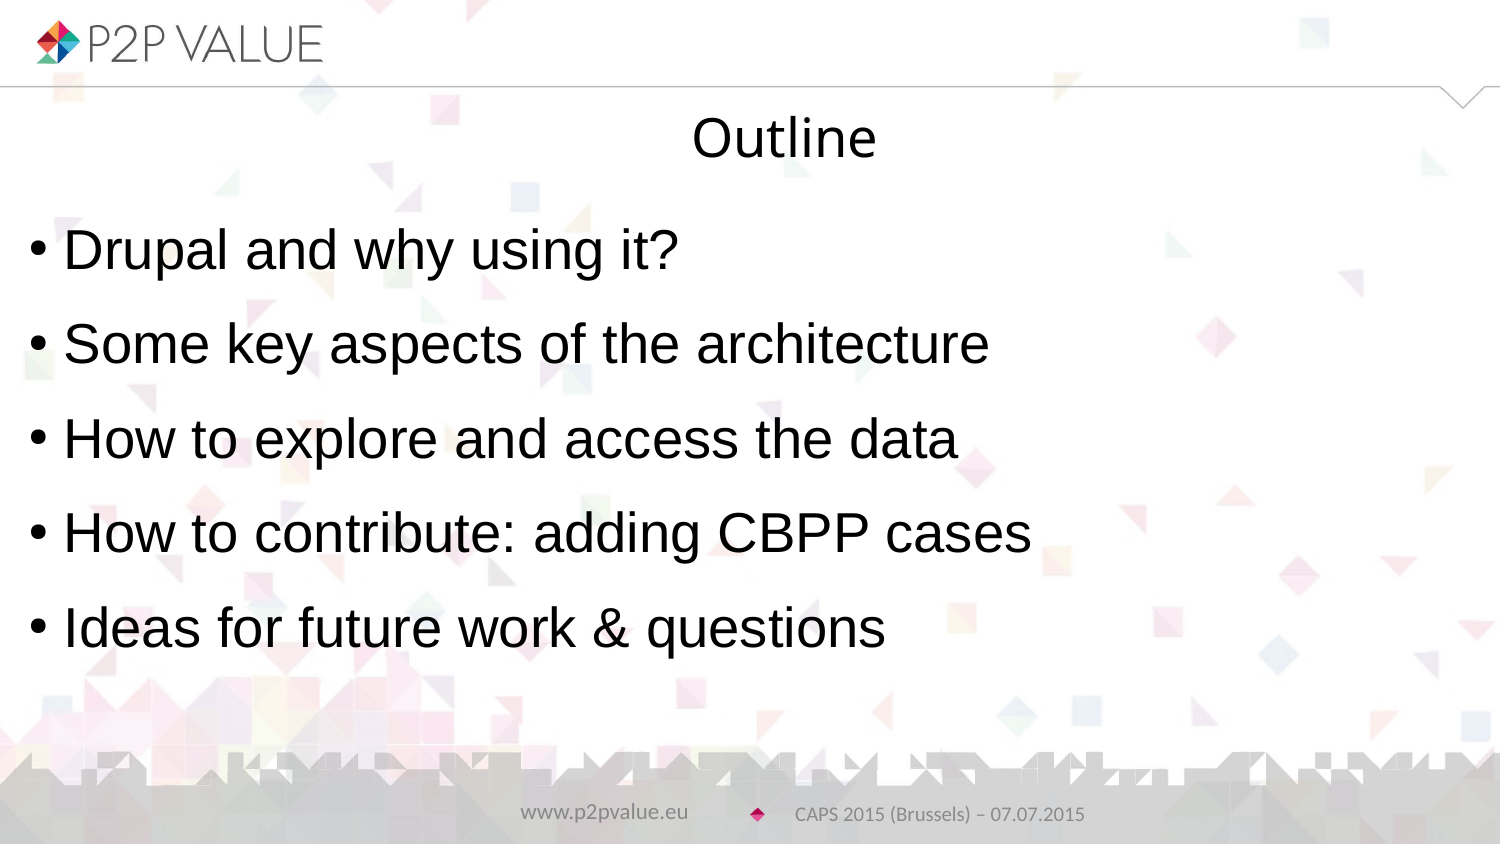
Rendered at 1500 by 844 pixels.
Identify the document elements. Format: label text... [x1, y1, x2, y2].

title Outline [324, 92, 1246, 180]
subtitle Drupal and why using it? Some key aspects of the architecture How to explore and access the data How to contribute: adding CBPP cases Ideas for future work & questions [15, 180, 1496, 736]
text_box CAPS 2015 (Brussels) – 07.07.2015 [781, 790, 1474, 836]
picture [0, 0, 1500, 844]
text_box www.p2pvalue.eu [514, 790, 733, 830]
